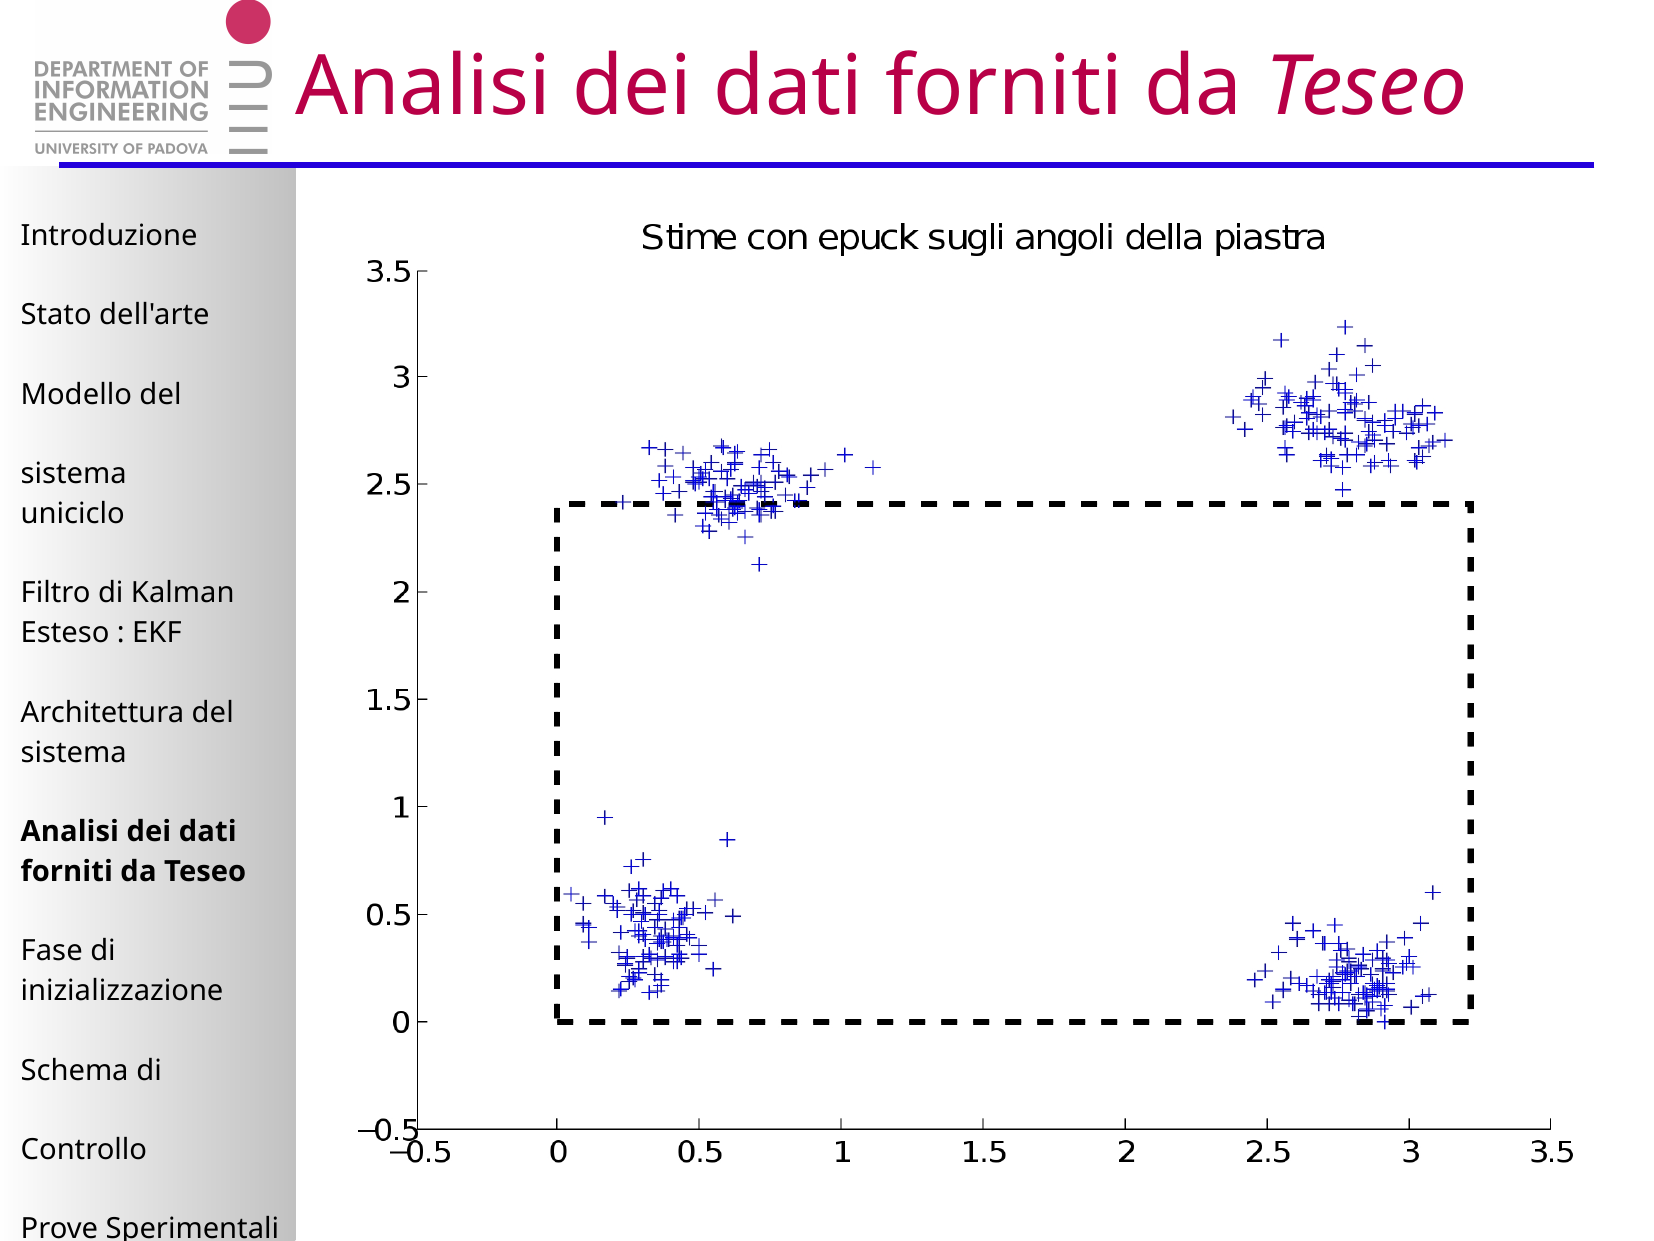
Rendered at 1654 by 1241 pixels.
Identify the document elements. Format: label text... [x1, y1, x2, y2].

picture [35, 0, 272, 154]
picture [341, 202, 1595, 1182]
text_box Introduzione Stato dell'arte Modello del sistema uniciclo Filtro di Kalman Esteso : EKF Architettura del sistema Analisi dei dati forniti da Teseo Fase di inizializzazione Schema di Controllo Prove Sperimentali Conclusioni Sviluppi futuri [5, 206, 302, 1211]
title Analisi dei dati forniti da Teseo [295, 16, 1595, 148]
